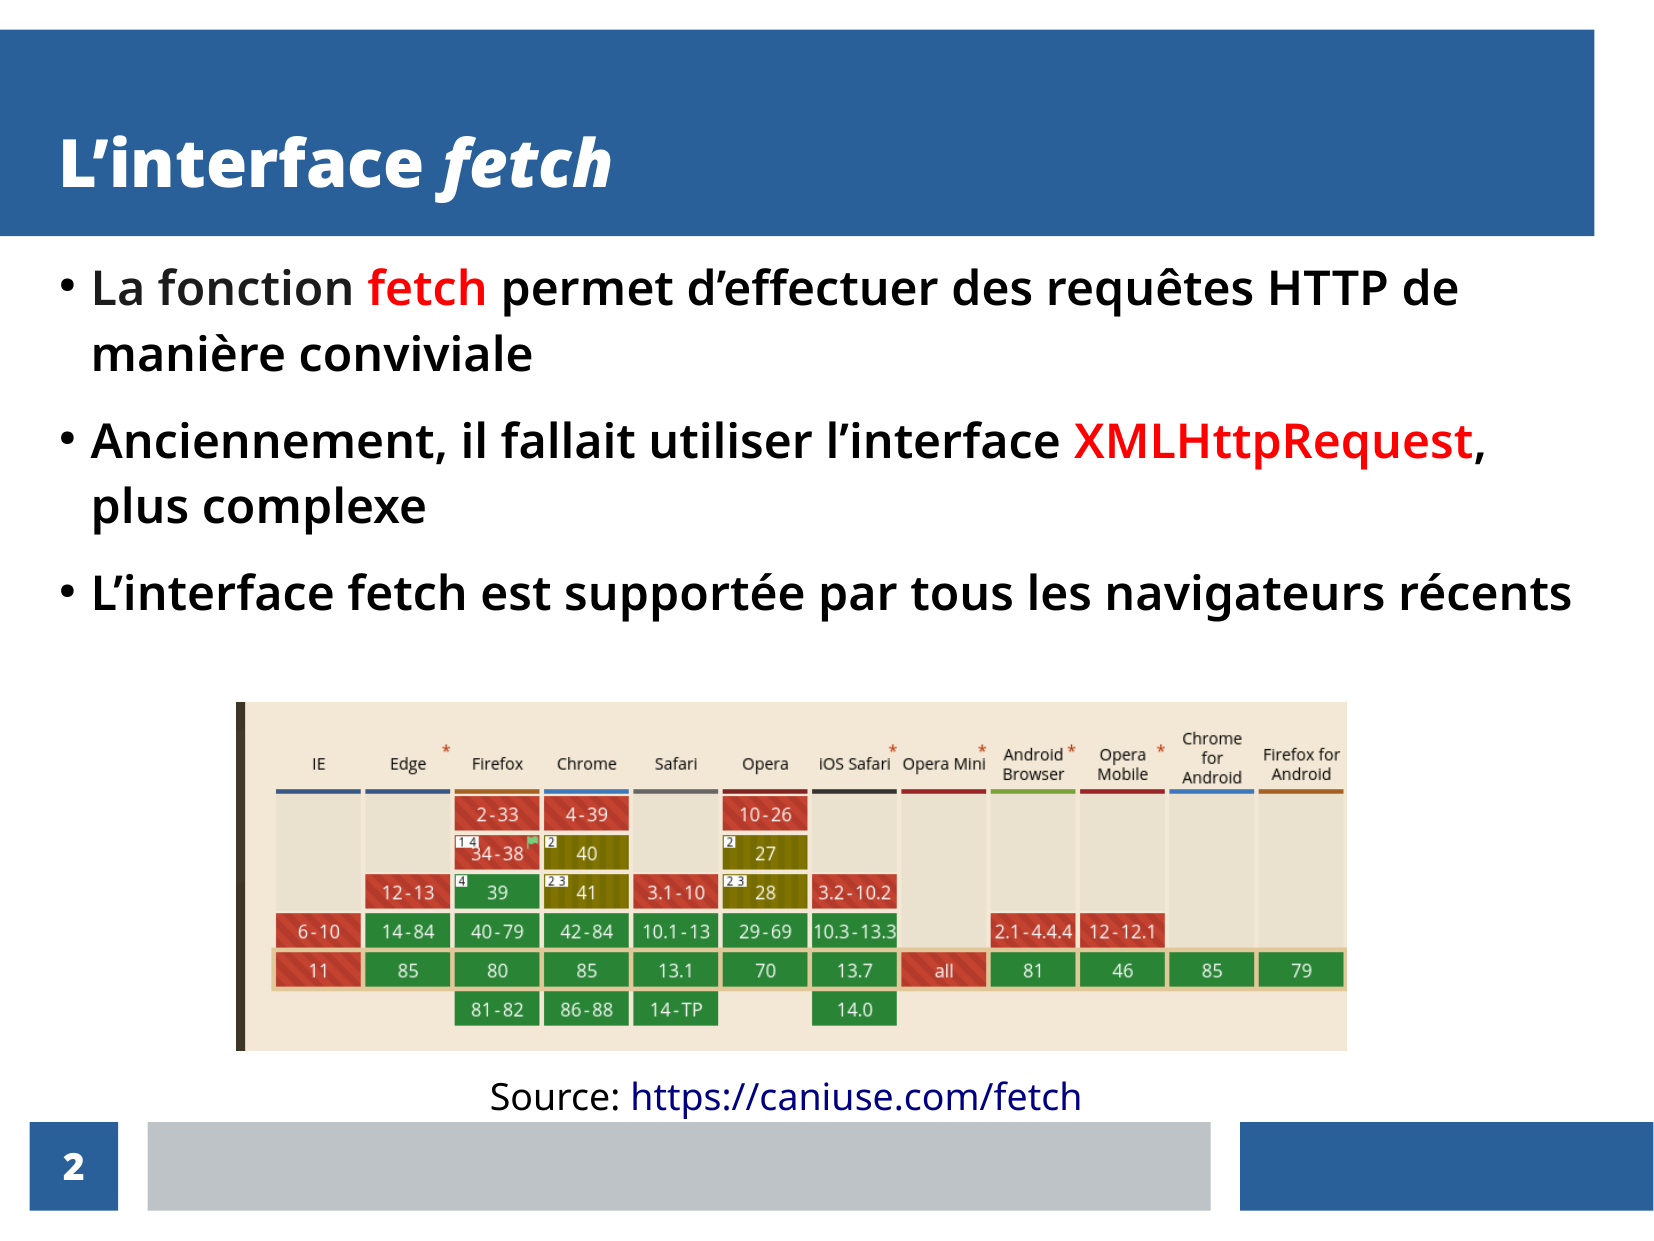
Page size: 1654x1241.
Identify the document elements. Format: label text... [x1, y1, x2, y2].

list La fonction fetch permet d’effectuer des requêtes HTTP de manière conviviale Anciennement, il fallait utiliser l’interface XMLHttpRequest, plus complexe L’interface fetch est supportée par tous les navigateurs récents [59, 253, 1595, 674]
text_box Source: https://caniuse.com/fetch [330, 1062, 1252, 1122]
picture [236, 702, 1347, 1051]
title L’interface fetch [59, 59, 1595, 207]
